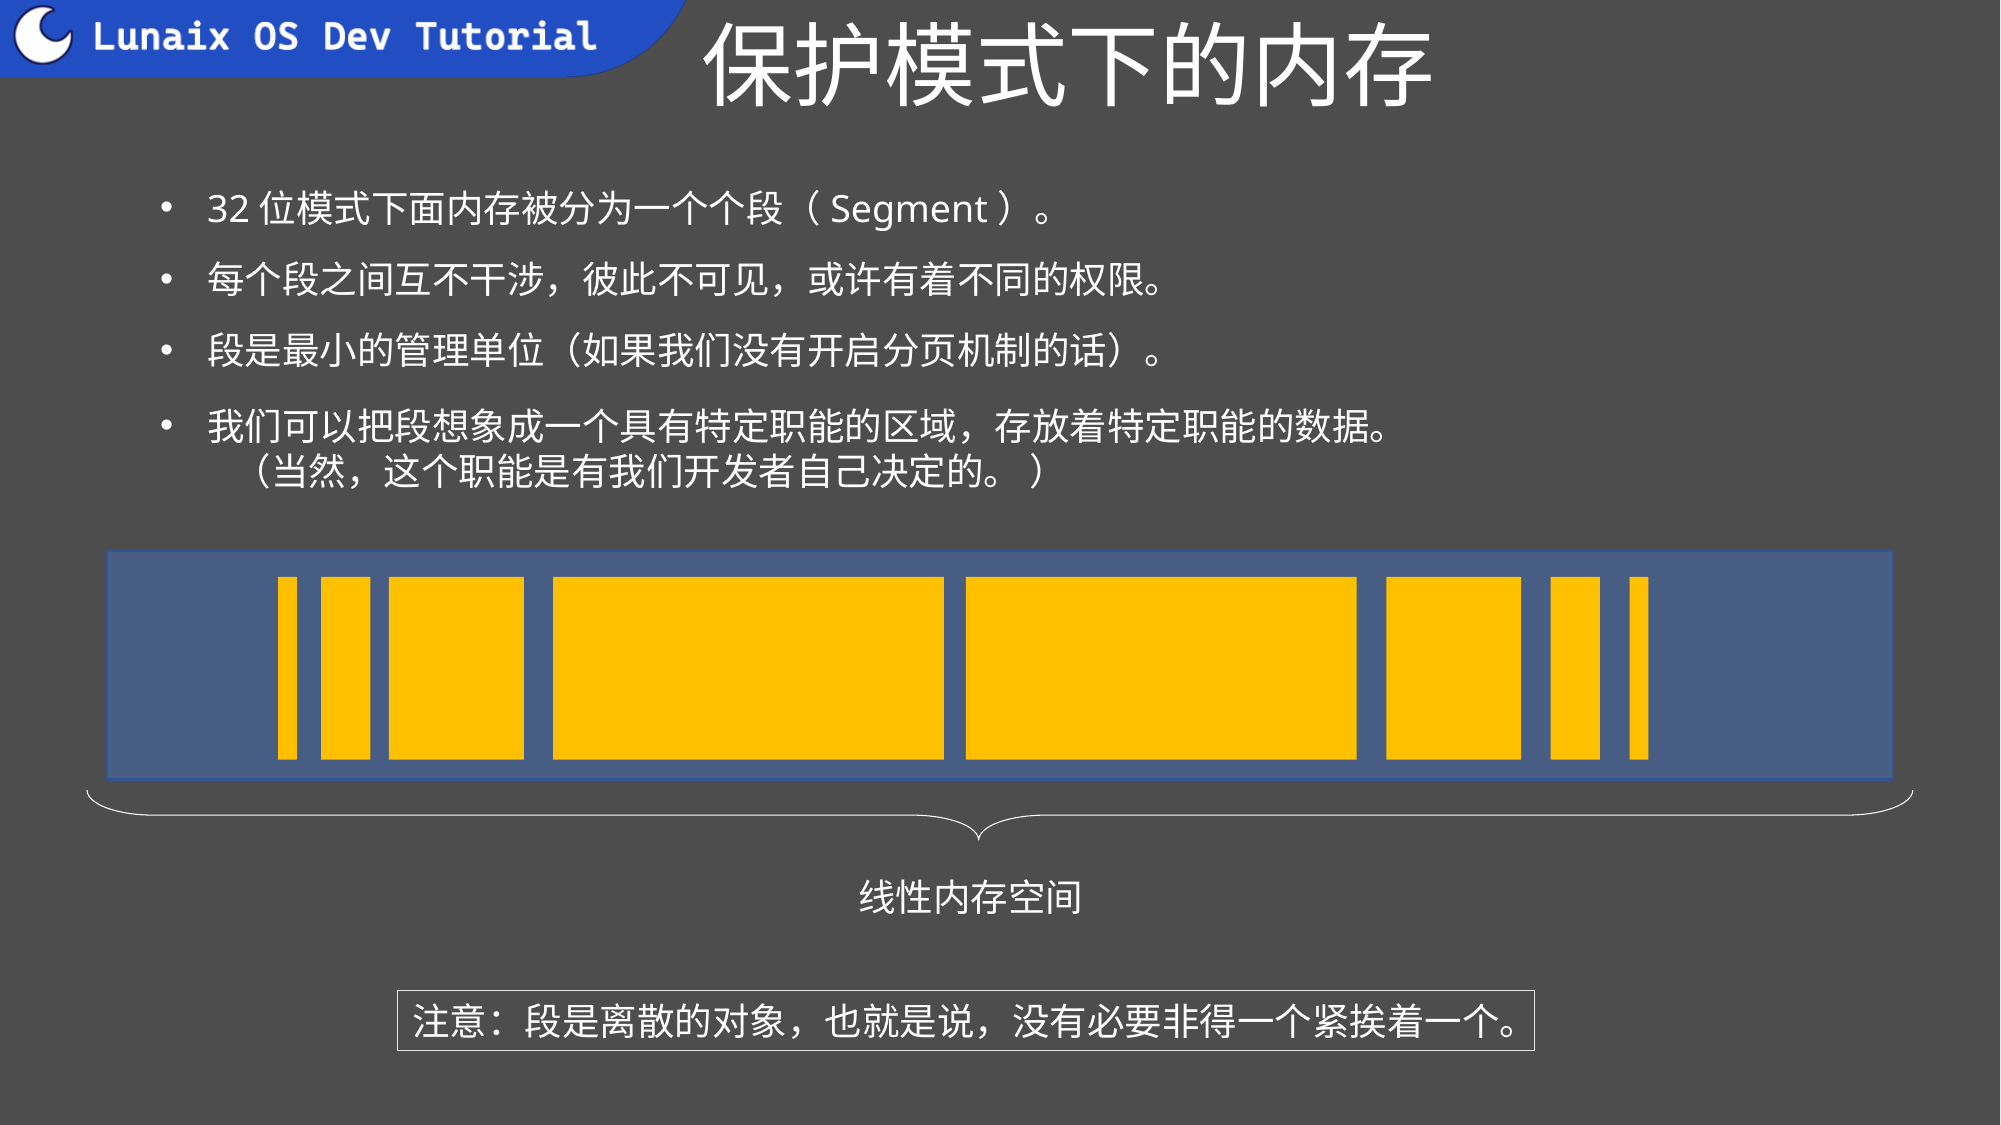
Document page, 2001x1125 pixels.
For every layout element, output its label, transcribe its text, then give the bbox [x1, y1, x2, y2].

text_box 注意：段是离散的对象，也就是说，没有必要非得一个紧挨着一个。 [397, 990, 1535, 1051]
text_box [106, 550, 1894, 780]
text_box 我们可以把段想象成一个具有特定职能的区域，存放着特定职能的数据。 （当然，这个职能是有我们开发者自己决定的。 ） [145, 395, 1443, 500]
text_box 线性内存空间 [843, 866, 1121, 927]
title 保护模式下的内存 [686, 3, 1875, 137]
text_box 32位模式下面内存被分为一个个段（Segment）。 [145, 177, 1443, 238]
text_box 段是最小的管理单位（如果我们没有开启分页机制的话）。 [145, 319, 1443, 380]
picture [0, 0, 2001, 1125]
text_box 每个段之间互不干涉，彼此不可见，或许有着不同的权限。 [145, 248, 1443, 309]
